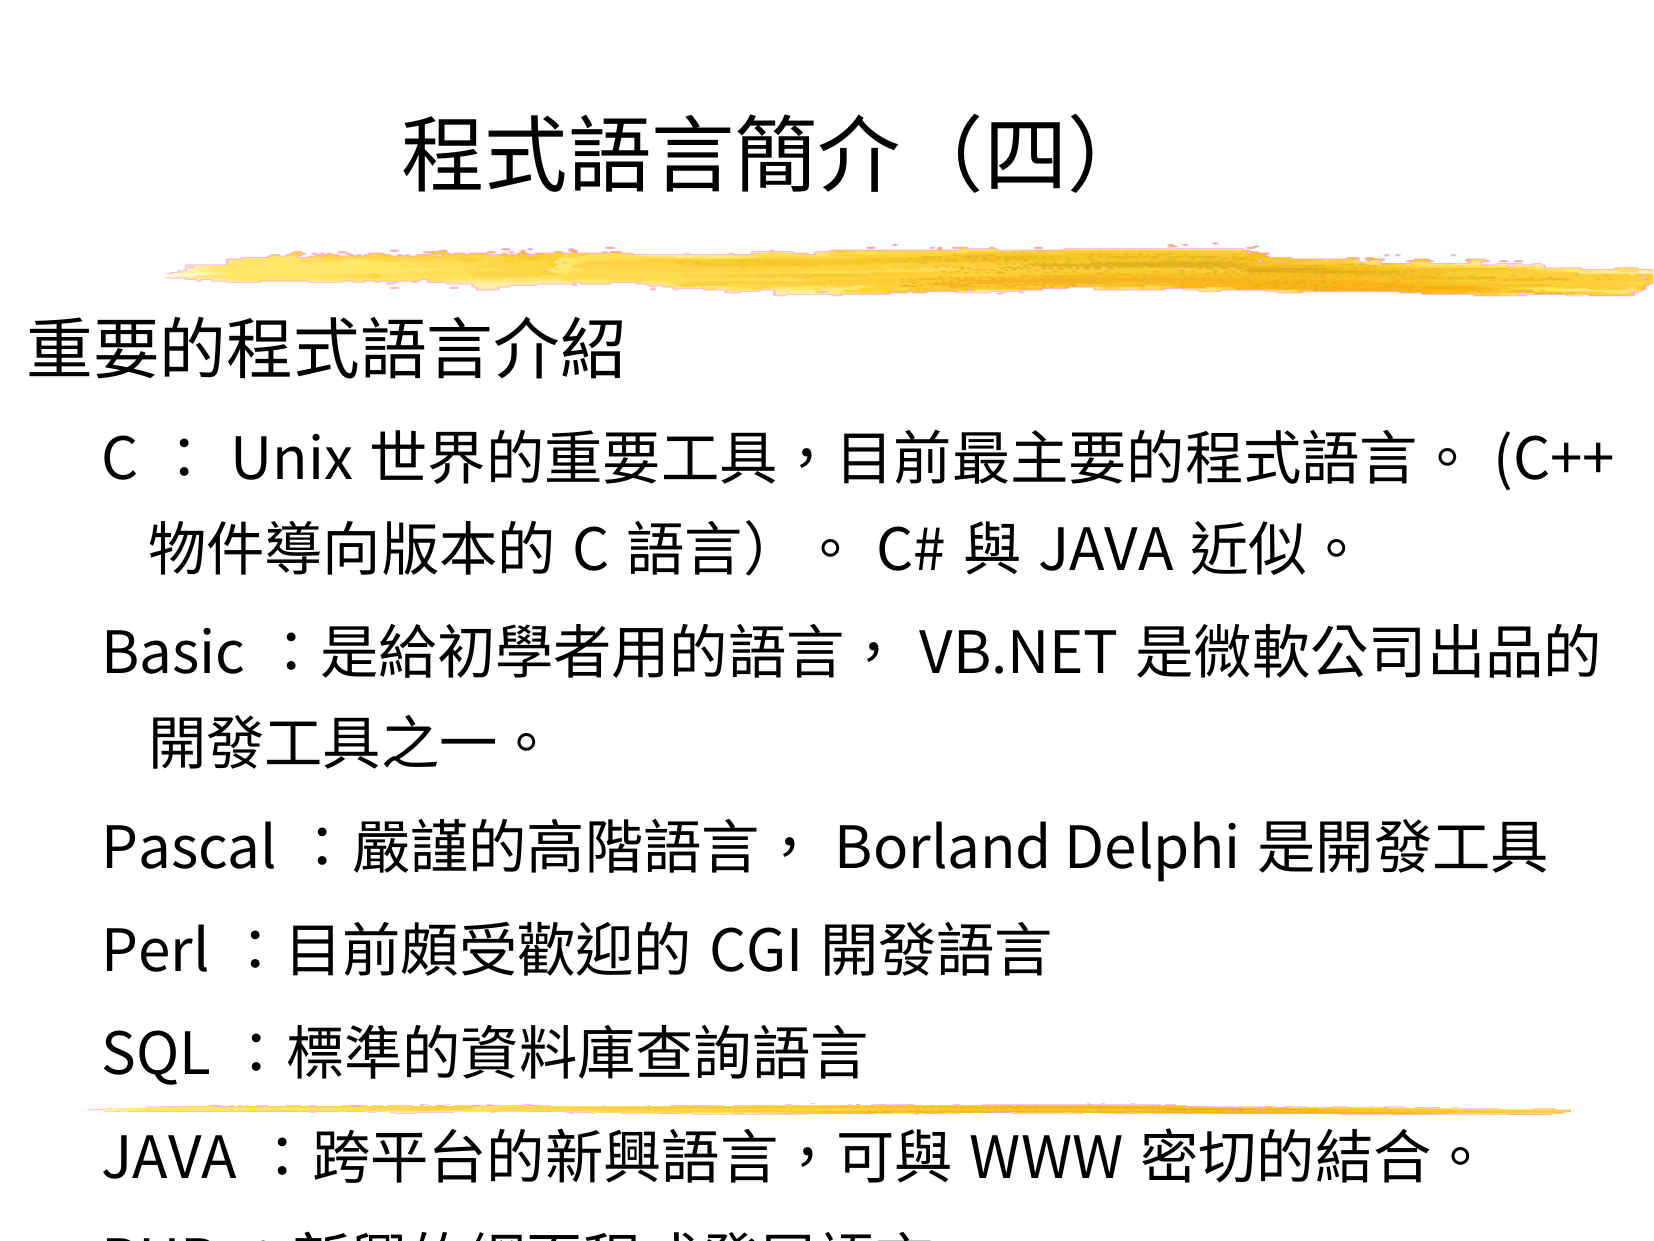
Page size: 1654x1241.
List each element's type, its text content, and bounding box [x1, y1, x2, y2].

picture [82, 1102, 1571, 1117]
list 重要的程式語言介紹 C：Unix世界的重要工具，目前最主要的程式語言。(C++，物件導向版本的C語言）。C#與JAVA近似。 Basic：是給初學者用的語言，VB.NET是微軟公司出品的開發工具之一。 Pascal：嚴謹的高階語言，Borland Delphi是開發工具 Perl：目前頗受歡迎的CGI開發語言 SQL：標準的資料庫查詢語言 JAVA：跨平台的新興語言，可與WWW密切的結合。 PHP：新興的網頁程式發展語言 ActionScript:網頁、多媒體互動語言 [26, 288, 1630, 1087]
picture [165, 237, 1654, 308]
title 程式語言簡介（四） [73, 39, 1479, 249]
